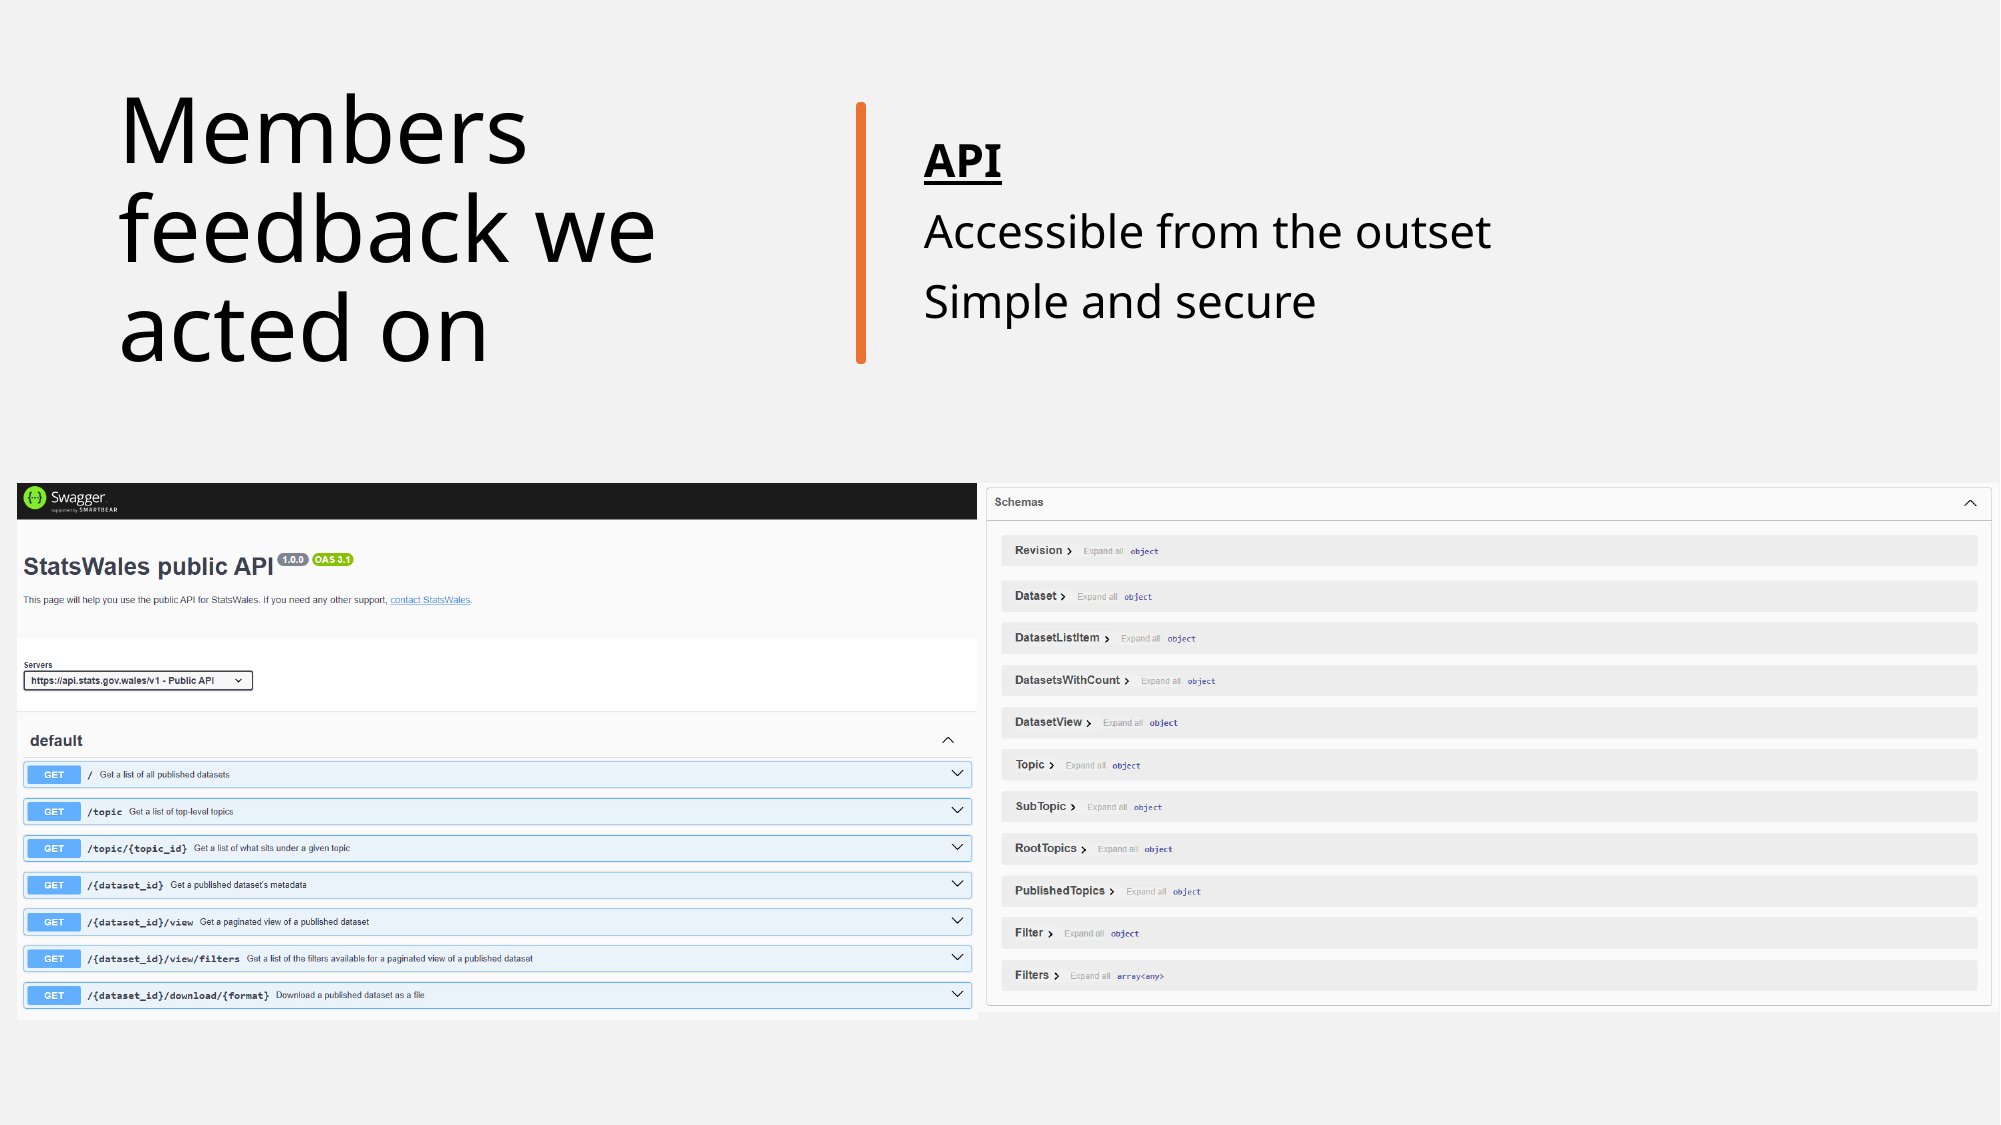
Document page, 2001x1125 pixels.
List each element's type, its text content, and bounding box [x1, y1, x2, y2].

picture [17, 483, 1999, 1020]
title Members feedback we acted on [103, 75, 817, 392]
text_box [0, 0, 2000, 1125]
list API Accessible from the outset Simple and secure [908, 75, 1895, 392]
